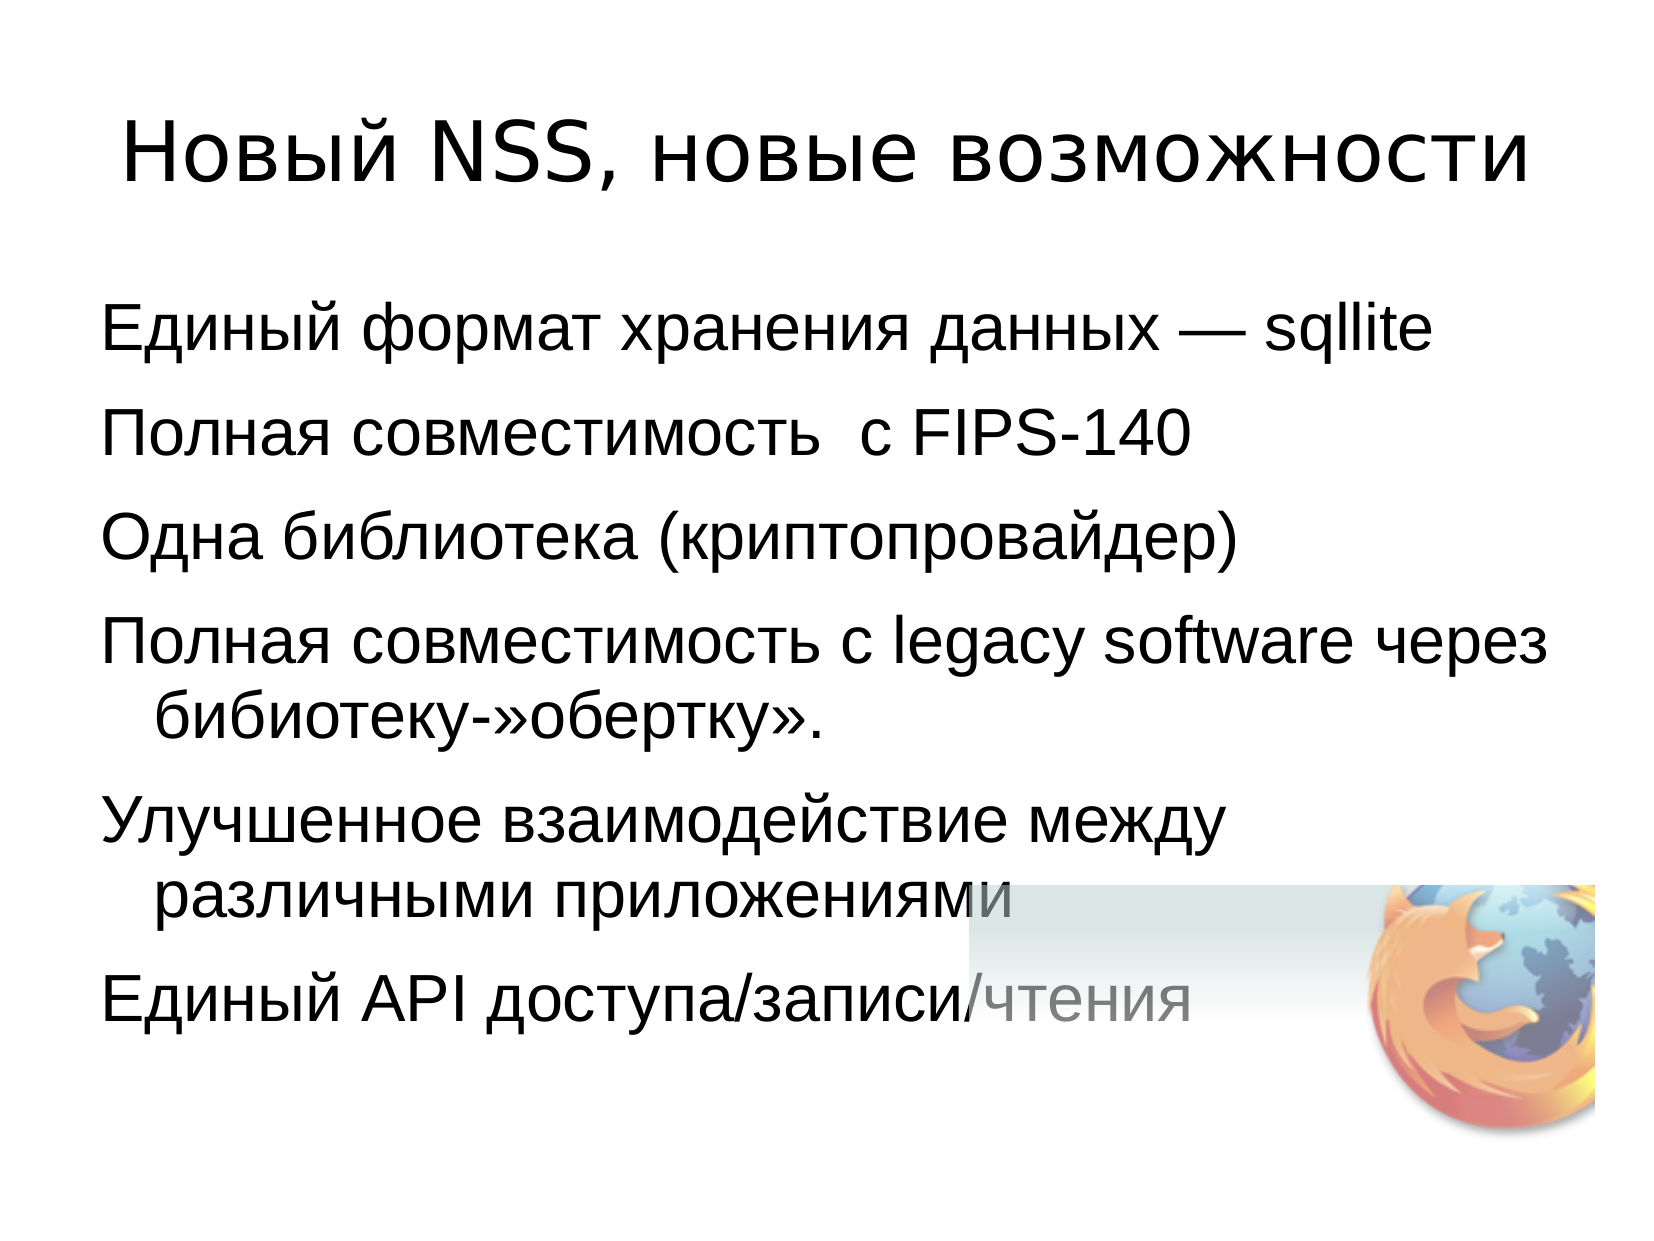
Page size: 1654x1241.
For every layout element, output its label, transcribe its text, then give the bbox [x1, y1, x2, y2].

title Новый NSS, новые возможности [82, 56, 1571, 250]
picture [969, 885, 1595, 1168]
list Единый формат хранения данных — sqllite Полная совместимость с FIPS-140 Одна библиотека (криптопровайдер) Полная совместимость с legacy software через бибиотеку-»обертку». Улучшенное взаимодействие между различными приложениями Единый API доступа/записи/чтения [82, 290, 1571, 1101]
